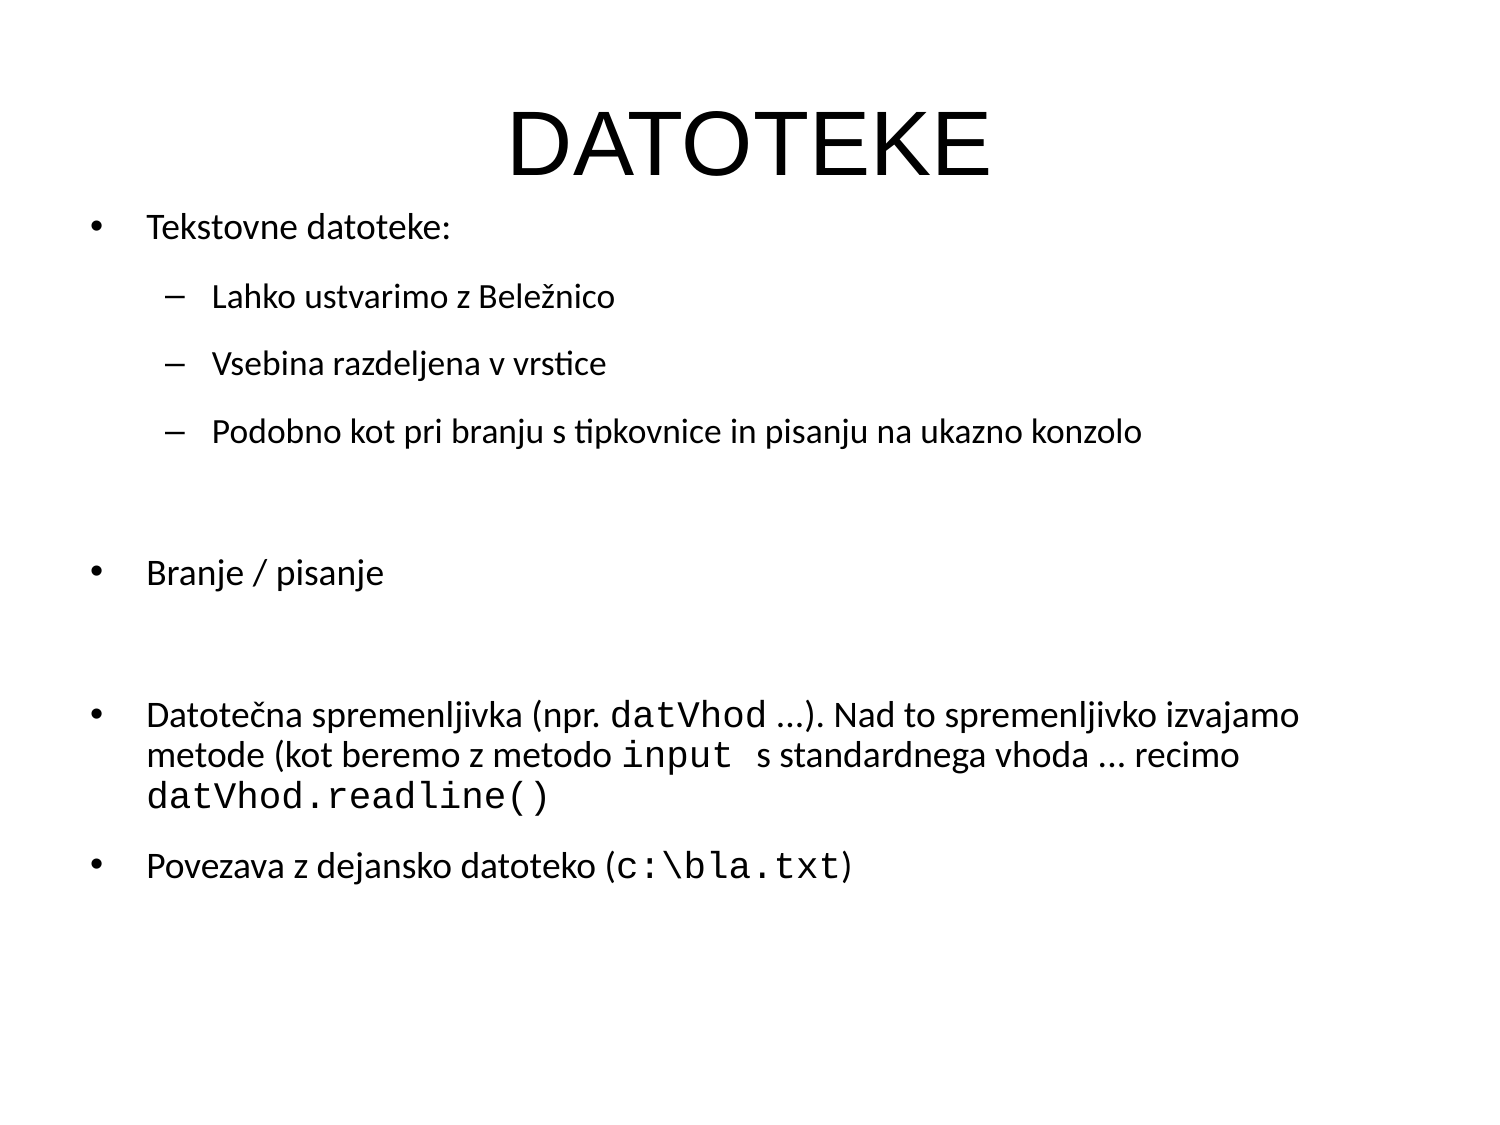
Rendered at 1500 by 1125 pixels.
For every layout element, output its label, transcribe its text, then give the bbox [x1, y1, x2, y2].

title DATOTEKE [75, 45, 1425, 200]
list Tekstovne datoteke: Lahko ustvarimo z Beležnico Vsebina razdeljena v vrstice Podobno kot pri branju s tipkovnice in pisanju na ukazno konzolo Branje / pisanje Datotečna spremenljivka (npr. datVhod ...). Nad to spremenljivko izvajamo metode (kot beremo z metodo input s standardnega vhoda ... recimo datVhod.readline() Povezava z dejansko datoteko (c:\bla.txt) [75, 200, 1425, 1010]
